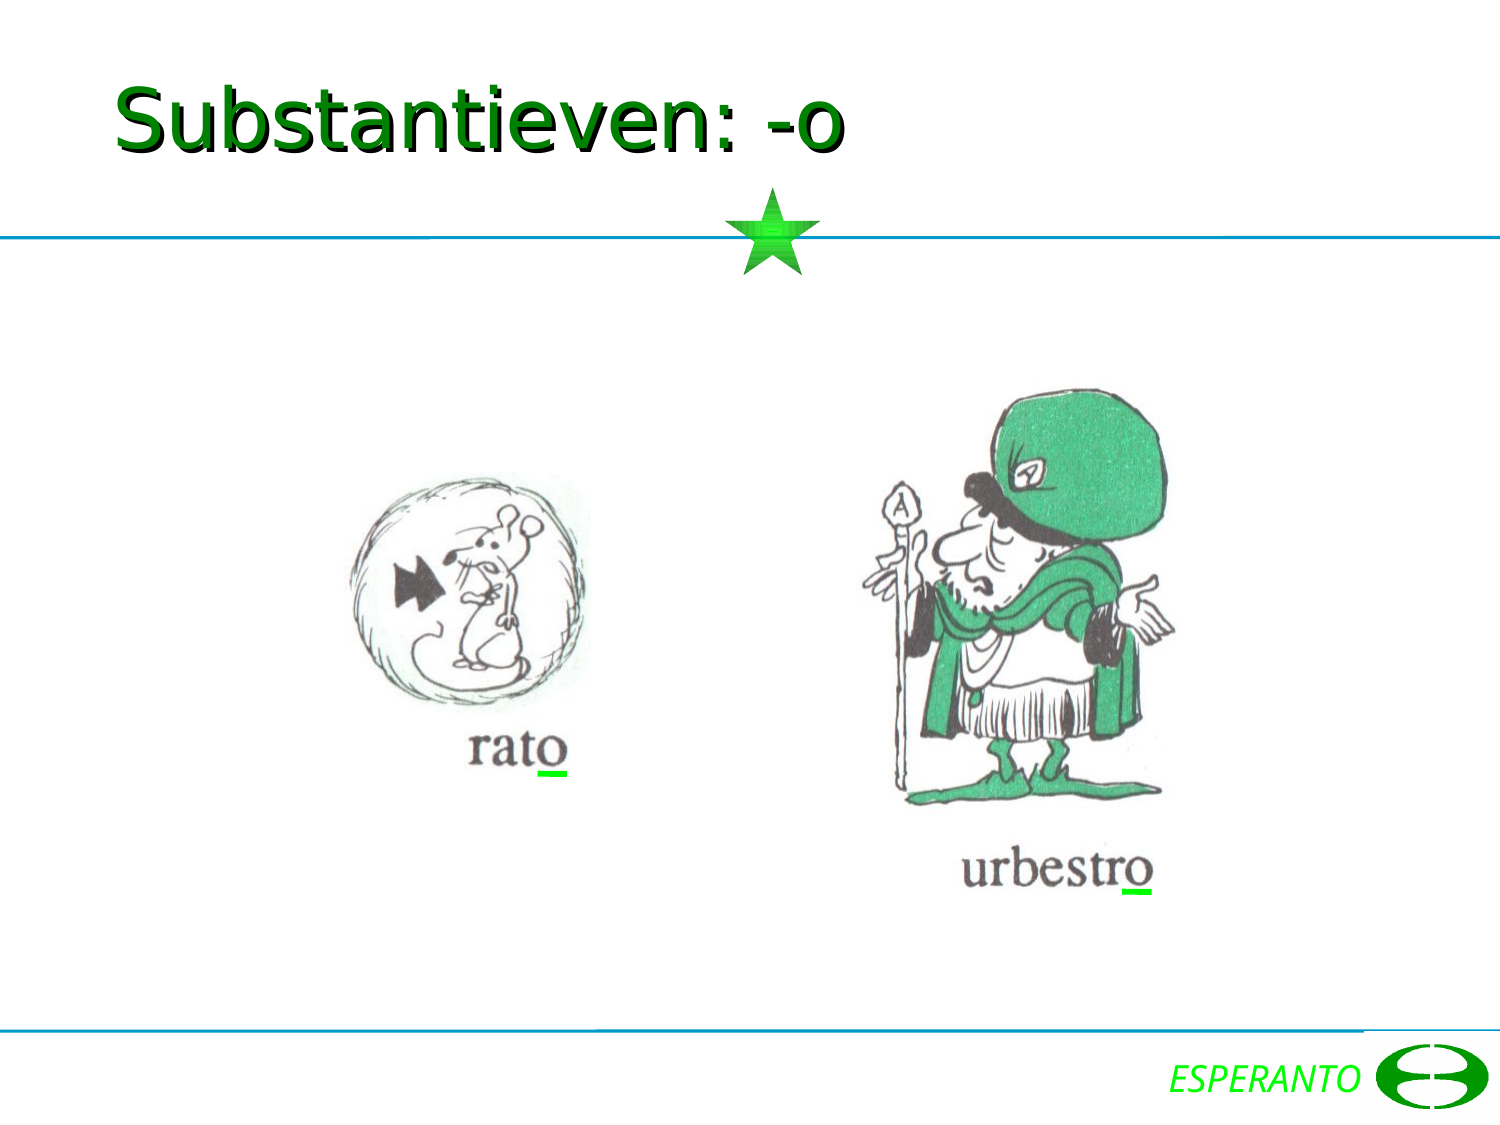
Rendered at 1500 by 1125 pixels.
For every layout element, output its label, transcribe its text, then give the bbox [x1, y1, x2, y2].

title Substantieven: -o [112, 5, 1448, 245]
picture [343, 472, 591, 773]
picture [856, 383, 1181, 893]
picture [1364, 1032, 1500, 1122]
